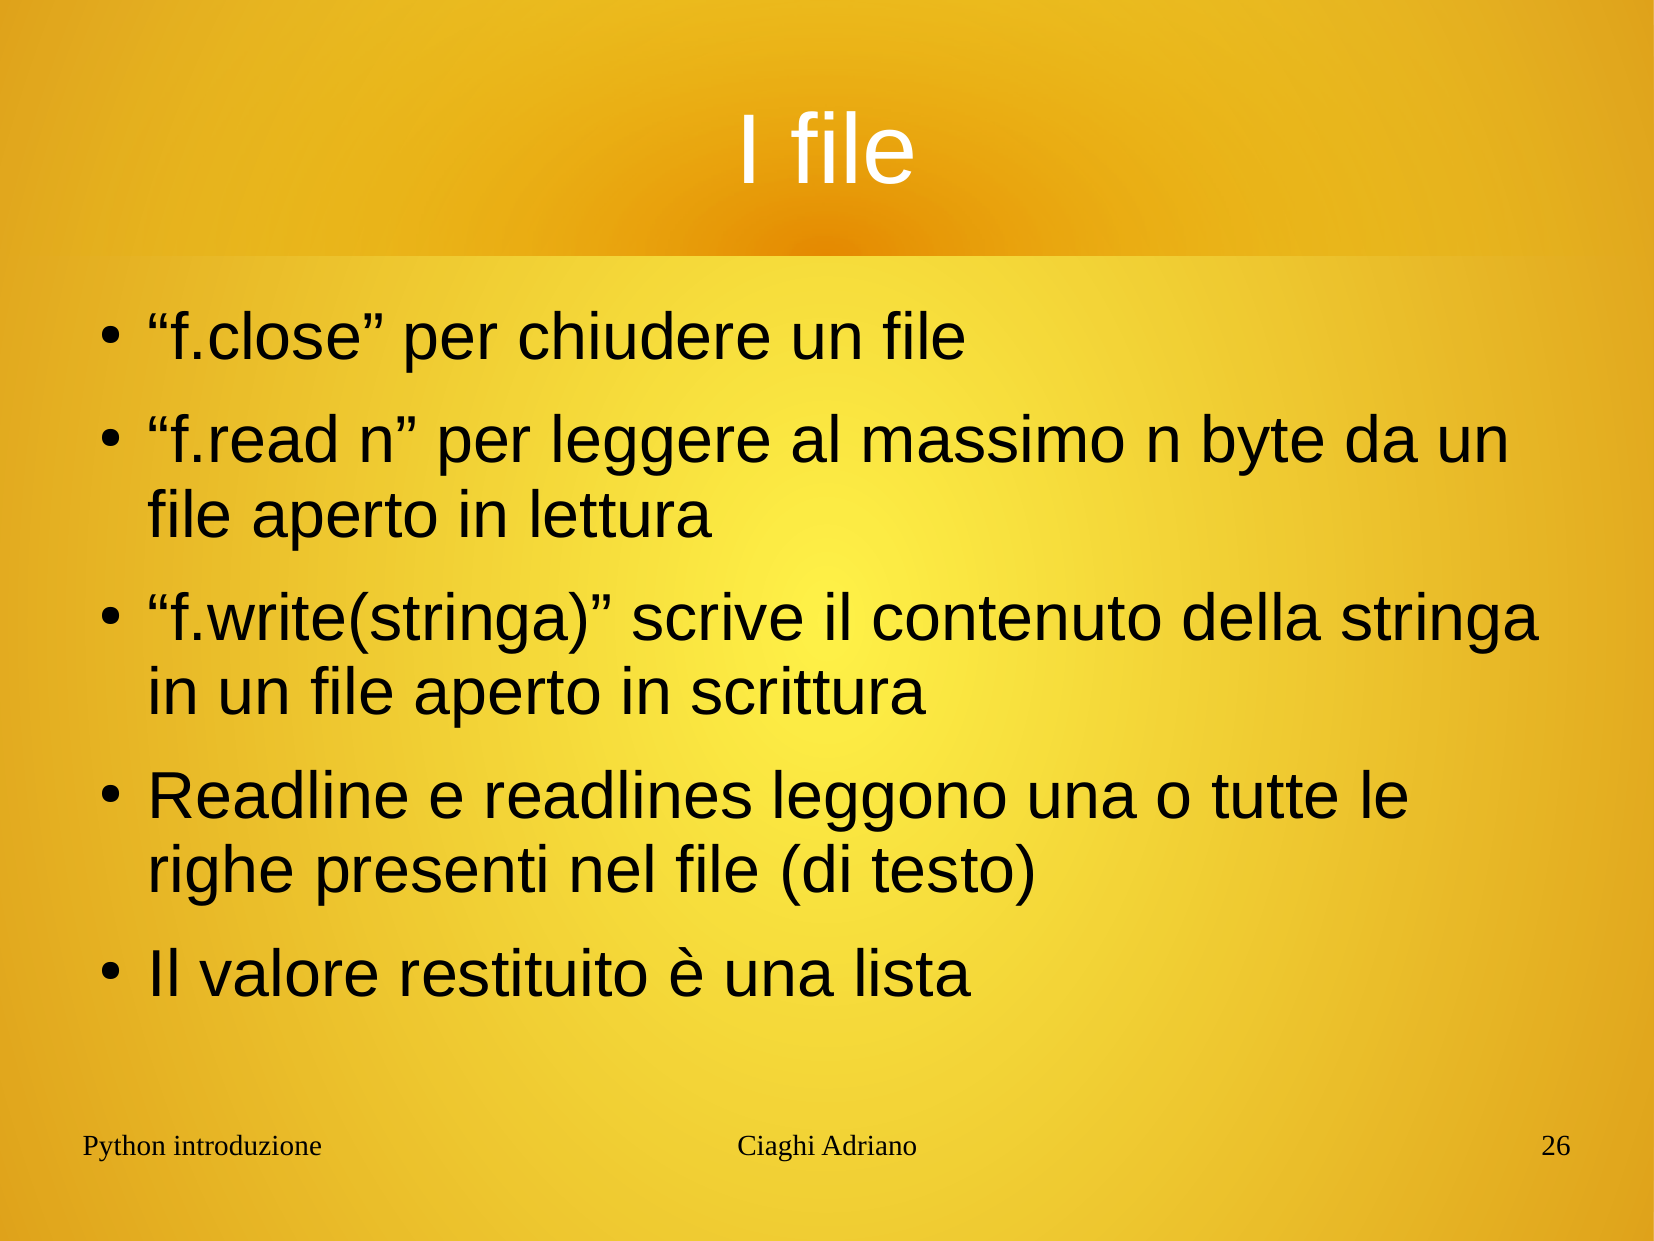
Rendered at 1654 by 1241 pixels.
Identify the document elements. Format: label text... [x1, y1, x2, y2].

title I file [82, 47, 1571, 252]
list “f.close” per chiudere un file “f.read n” per leggere al massimo n byte da un file aperto in lettura “f.write(stringa)” scrive il contenuto della stringa in un file aperto in scrittura Readline e readlines leggono una o tutte le righe presenti nel file (di testo) Il valore restituito è una lista [82, 299, 1571, 1019]
